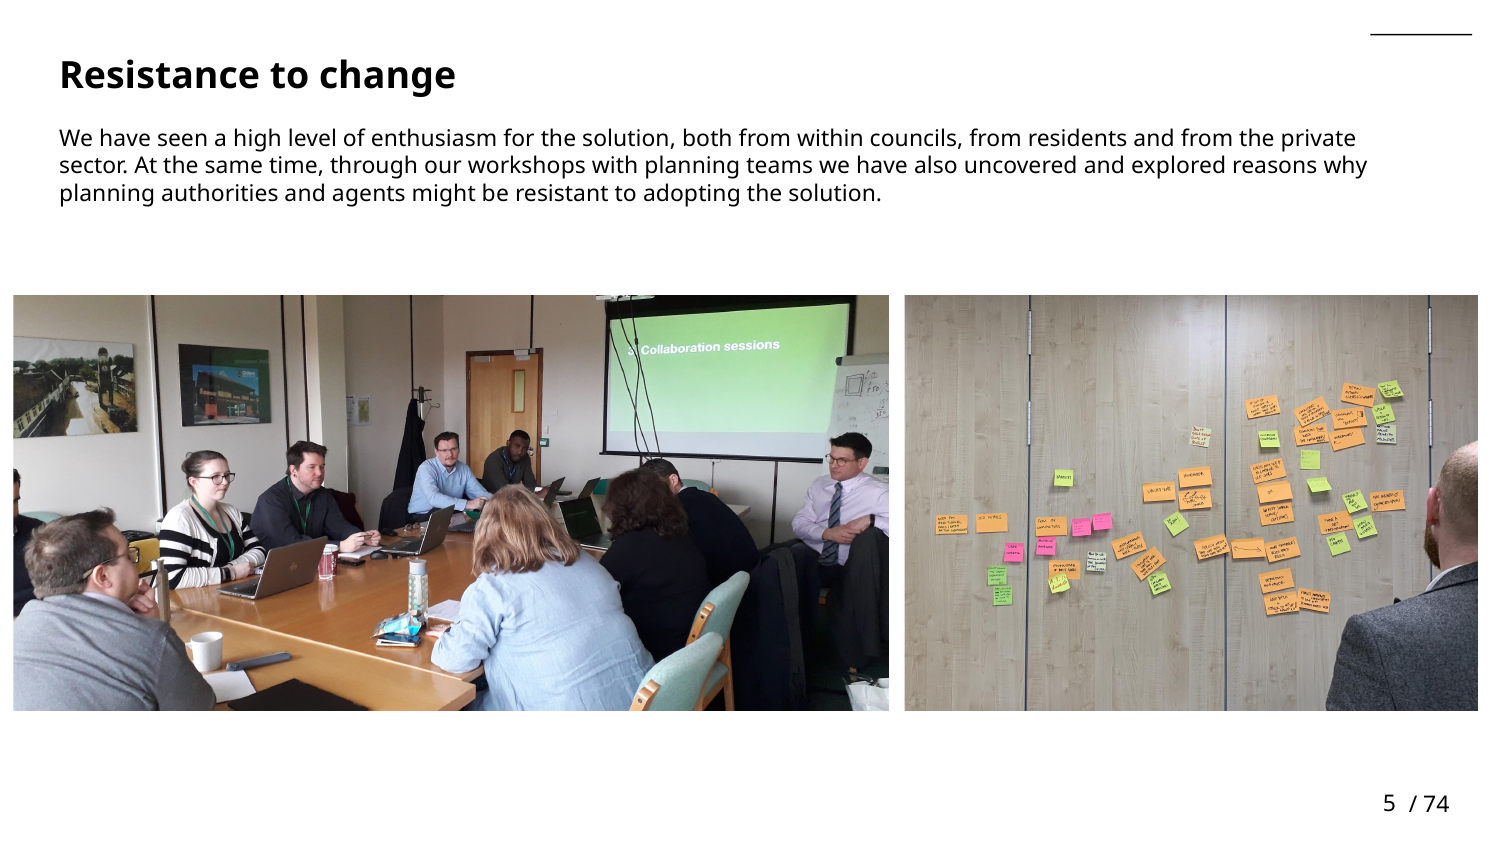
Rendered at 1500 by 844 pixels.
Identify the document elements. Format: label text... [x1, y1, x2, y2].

picture [13, 295, 889, 711]
text_box Resistance to change [44, 36, 1188, 108]
title We have seen a high level of enthusiasm for the solution, both from within councils, from residents and from the private sector. At the same time, through our workshops with planning teams we have also uncovered and explored reasons why planning authorities and agents might be resistant to adopting the solution. [44, 108, 1446, 296]
slide_number <number> [1321, 773, 1412, 839]
picture [904, 295, 1485, 711]
